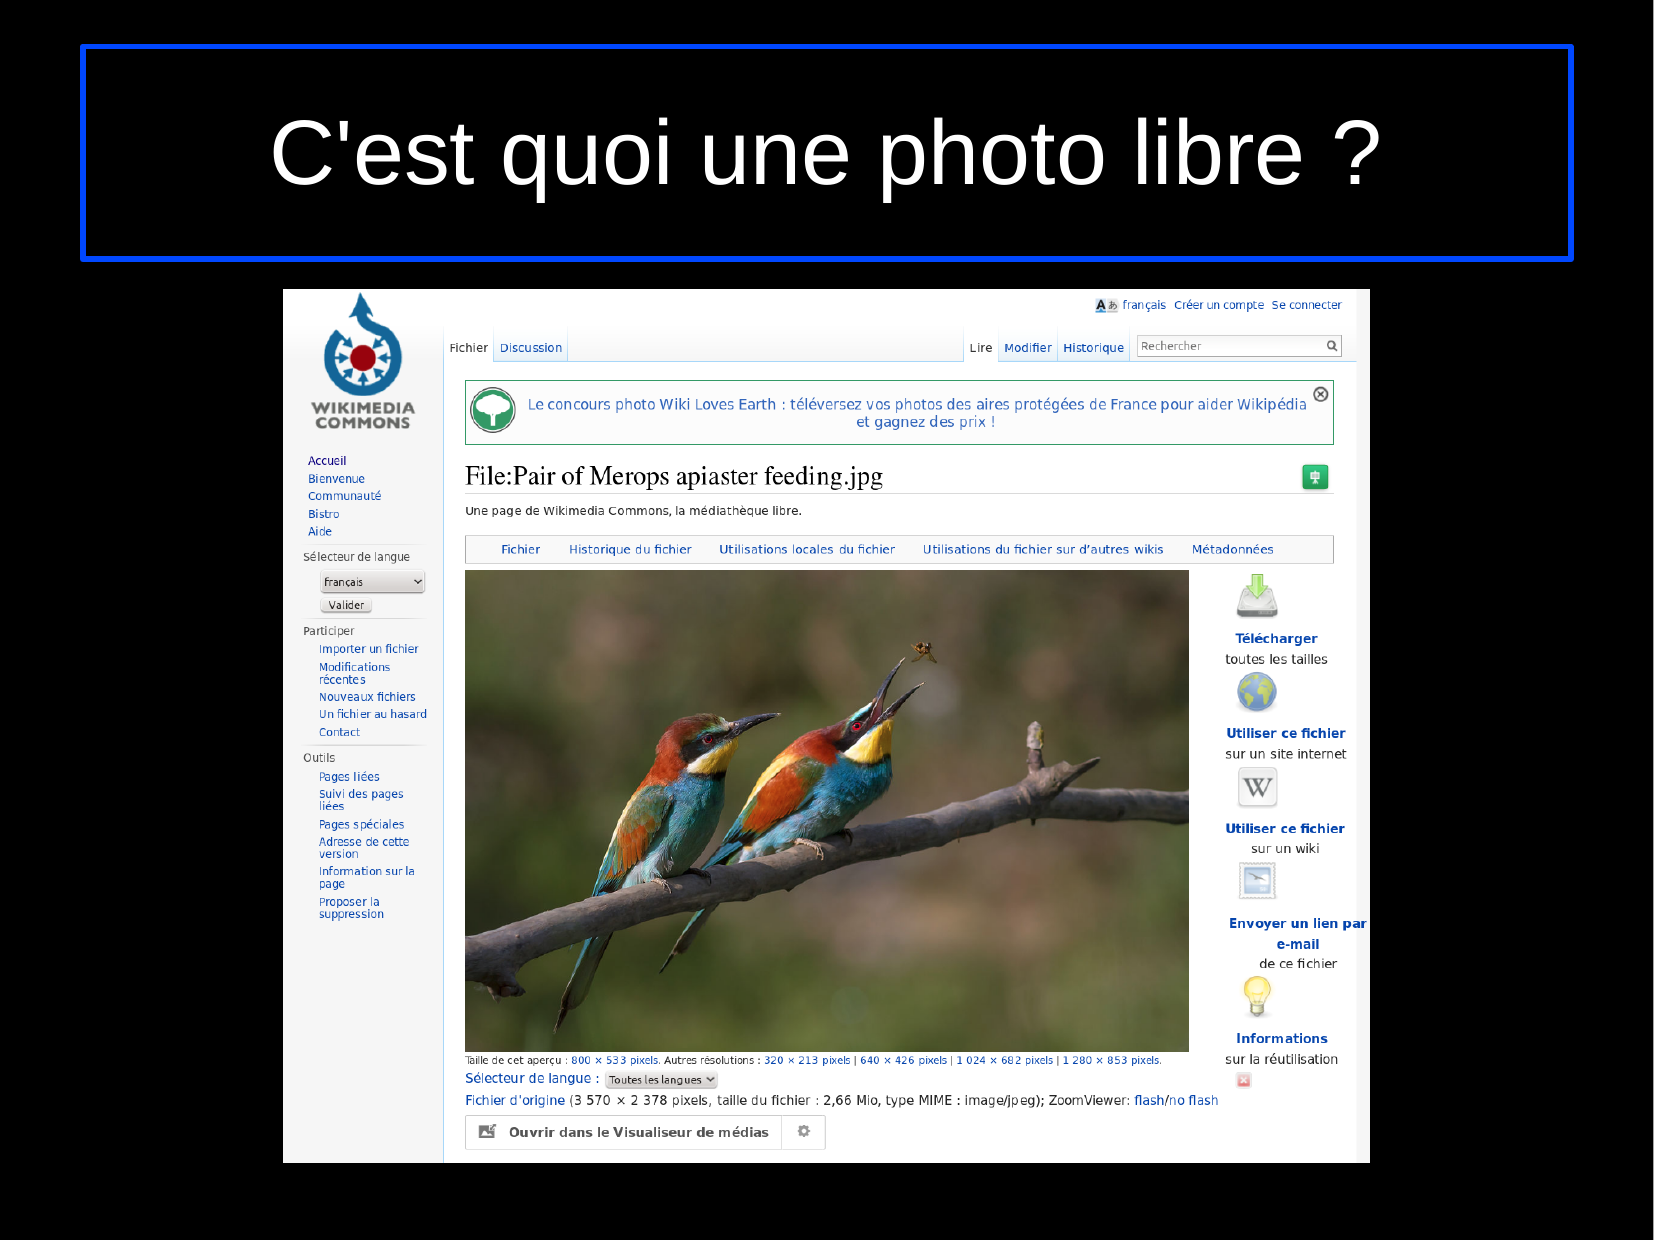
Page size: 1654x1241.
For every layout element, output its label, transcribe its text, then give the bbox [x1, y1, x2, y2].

title C'est quoi une photo libre ? [82, 46, 1571, 260]
picture [283, 289, 1370, 1163]
